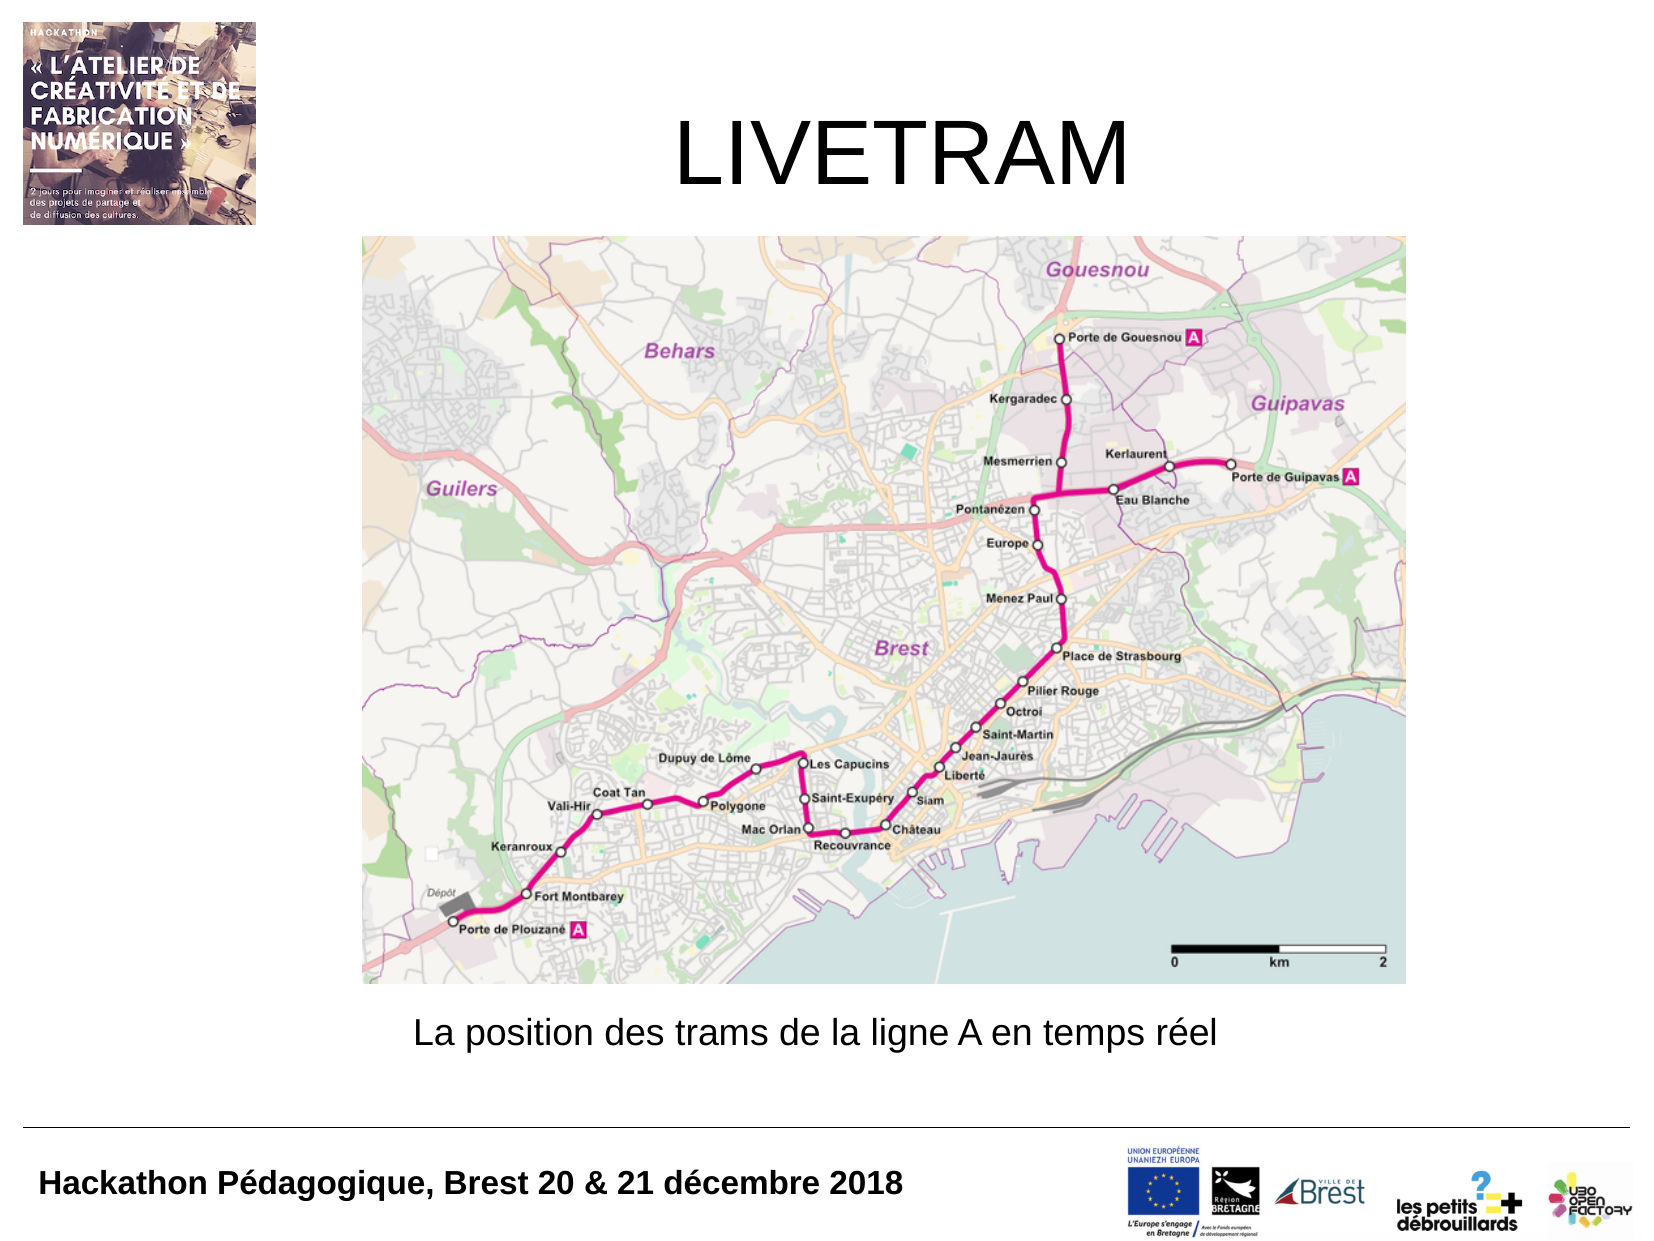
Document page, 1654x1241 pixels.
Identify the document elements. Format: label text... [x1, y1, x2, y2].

picture [23, 22, 256, 225]
picture [1120, 1137, 1642, 1241]
title LIVETRAM [236, 49, 1571, 257]
text_box La position des trams de la ligne A en temps réel [200, 1003, 1441, 1103]
text_box Hackathon Pédagogique, Brest 20 & 21 décembre 2018 [23, 1157, 945, 1211]
picture [362, 236, 1406, 984]
